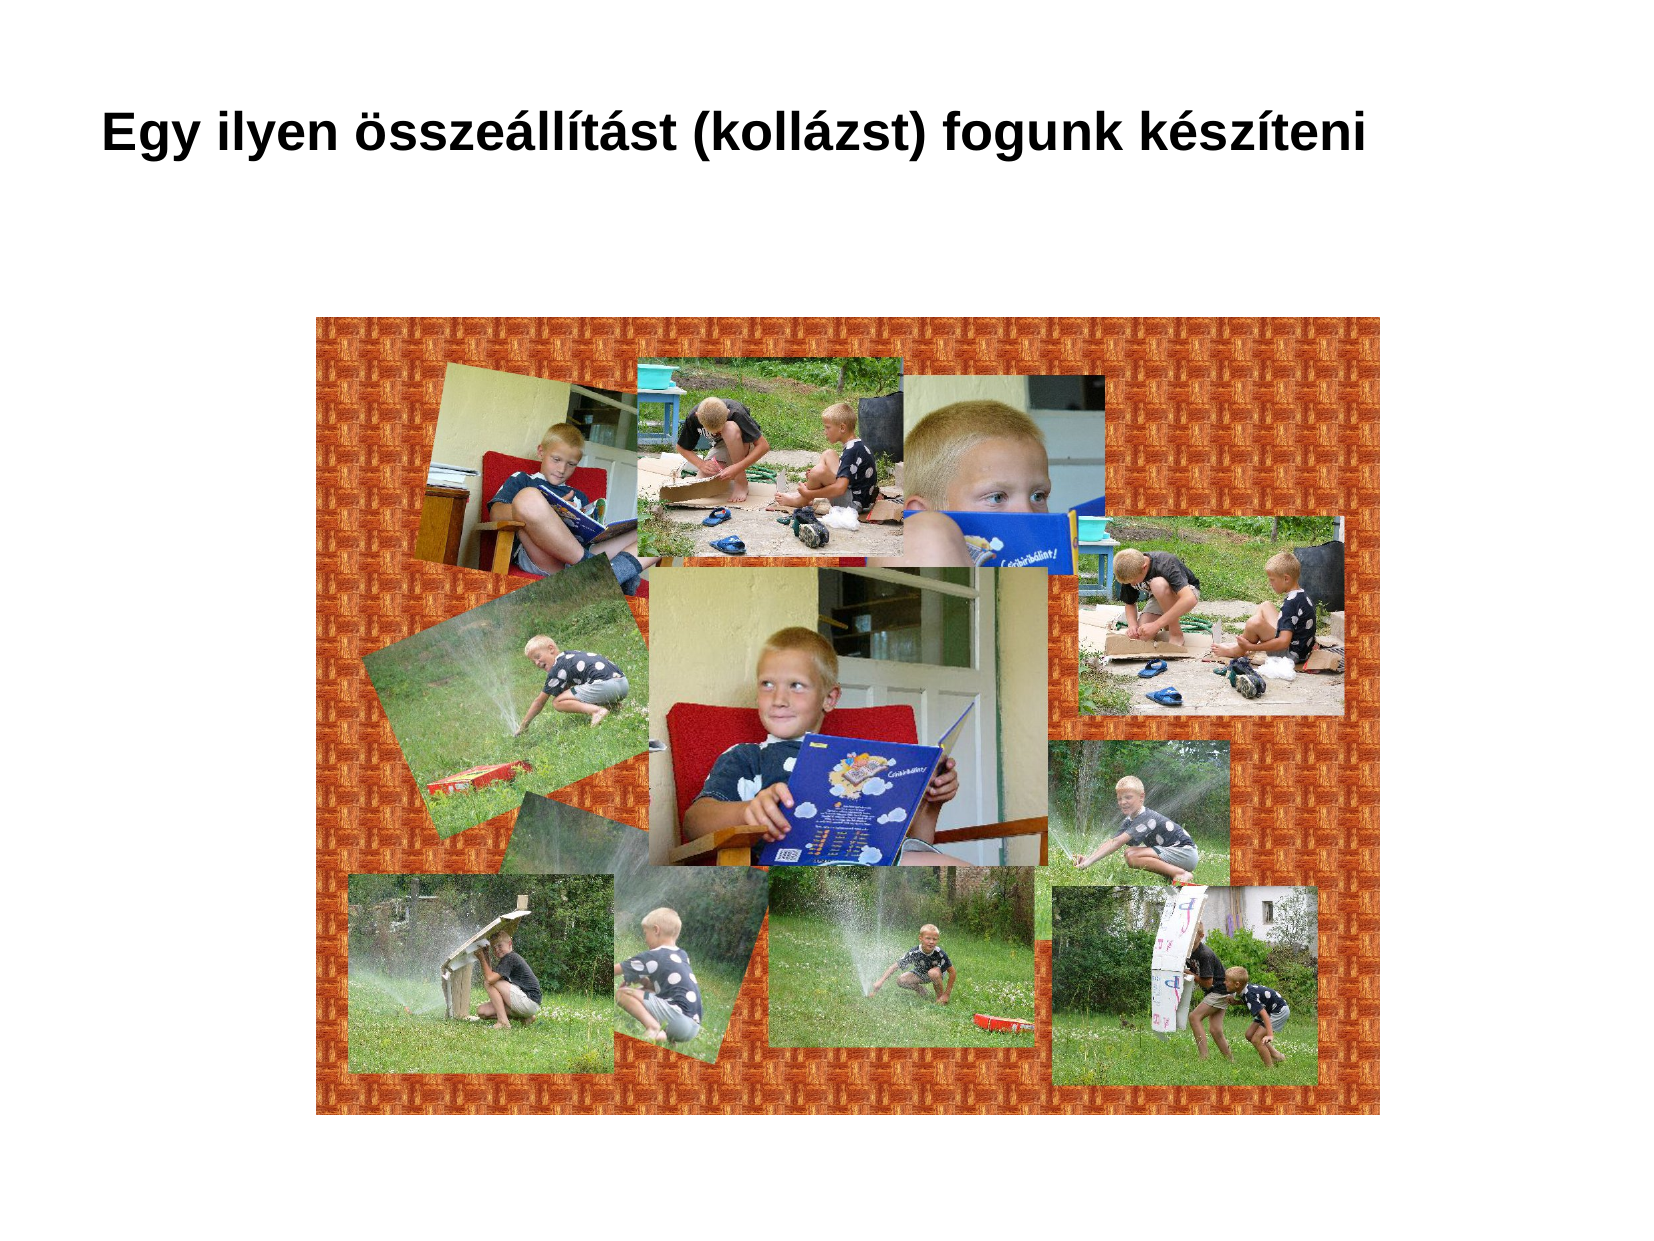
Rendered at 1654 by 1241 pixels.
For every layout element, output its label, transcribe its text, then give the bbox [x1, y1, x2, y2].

picture [316, 317, 1380, 1115]
text_box Egy ilyen összeállítást (kollázst) fogunk készíteni [87, 93, 1384, 171]
